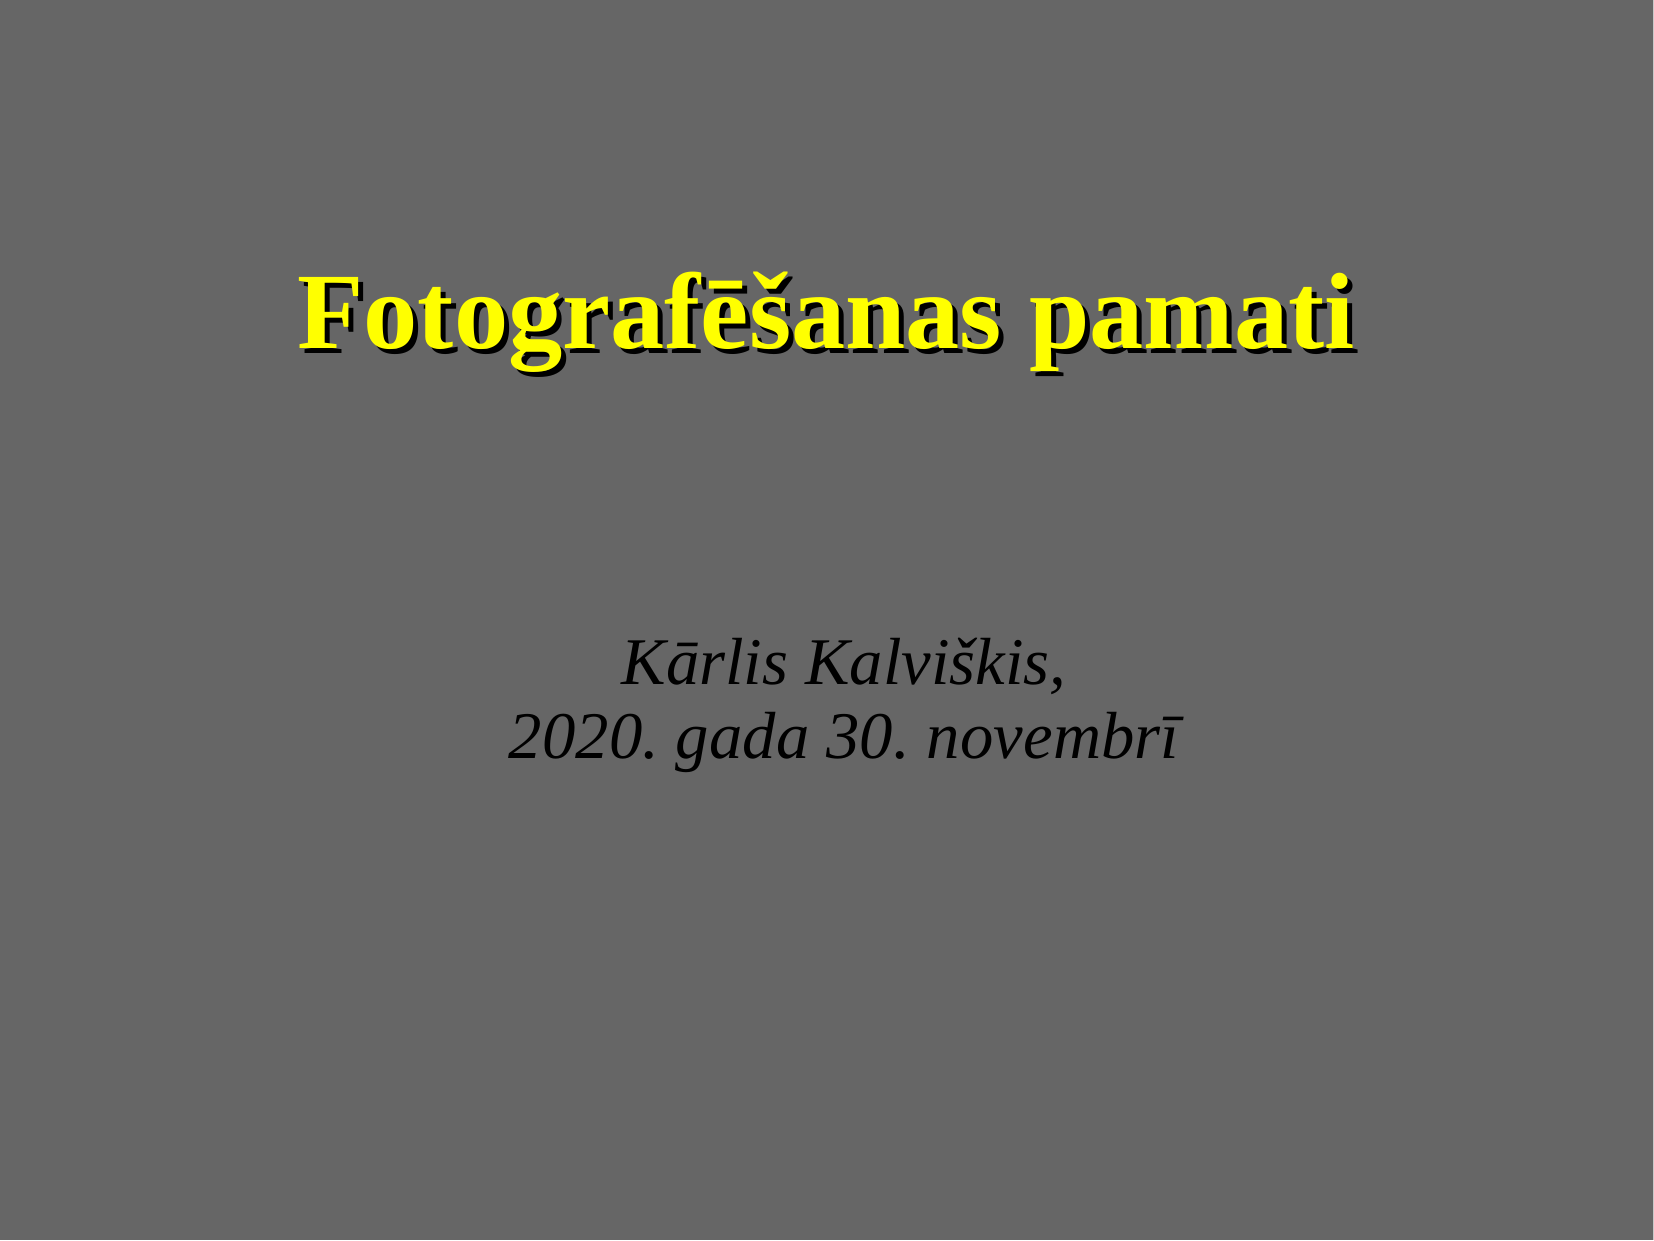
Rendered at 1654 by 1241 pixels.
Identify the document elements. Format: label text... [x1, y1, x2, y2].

subtitle Kārlis Kalviškis, 2020. gada 30. novembrī [82, 297, 1571, 1102]
title Fotografēšanas pamati [82, 49, 1571, 297]
